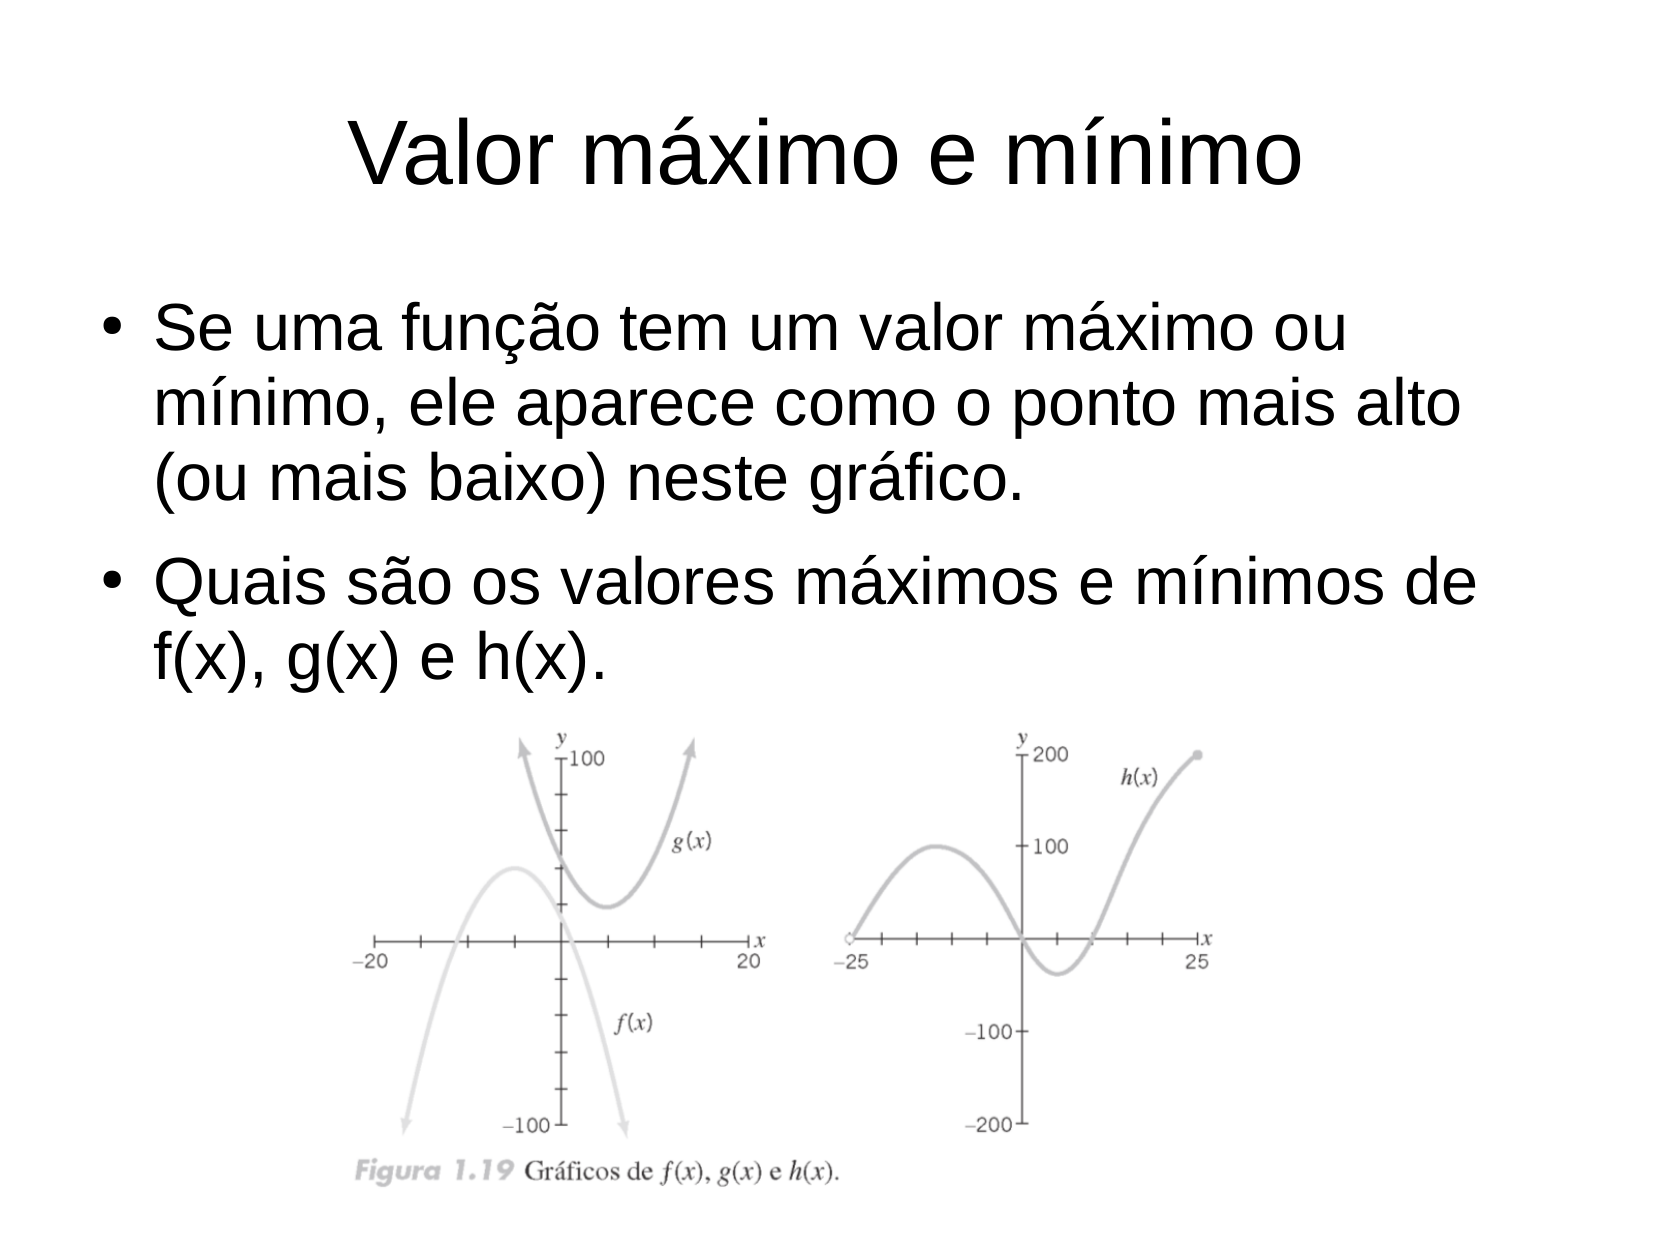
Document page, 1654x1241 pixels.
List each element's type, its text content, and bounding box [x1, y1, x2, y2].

title Valor máximo e mínimo [82, 49, 1571, 257]
list Se uma função tem um valor máximo ou mínimo, ele aparece como o ponto mais alto (ou mais baixo) neste gráfico. Quais são os valores máximos e mínimos de f(x), g(x) e h(x). [82, 290, 1571, 1010]
picture [330, 713, 1289, 1217]
